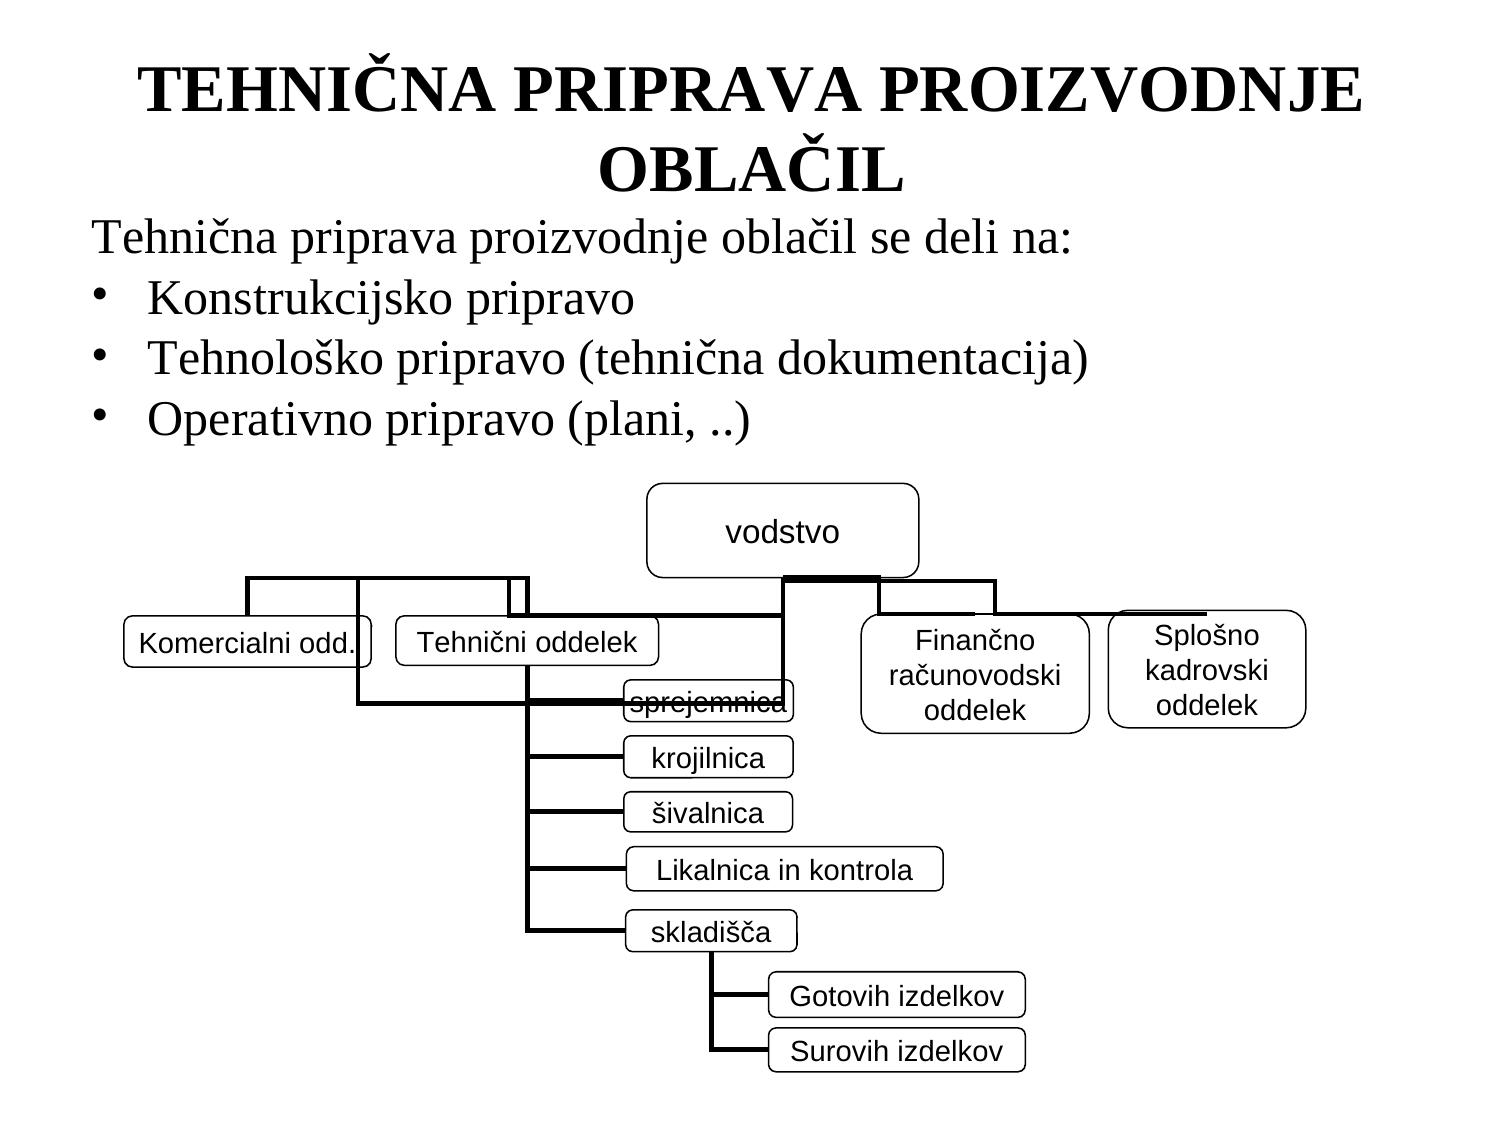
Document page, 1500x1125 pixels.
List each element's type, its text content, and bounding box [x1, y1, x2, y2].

text_box Tehnični oddelek [395, 615, 659, 666]
list Tehnična priprava proizvodnje oblačil se deli na: Konstrukcijsko pripravo Tehnološko pripravo (tehnična dokumentacija) Operativno pripravo (plani, ..) [76, 208, 1425, 453]
text_box šivalnica [623, 791, 793, 832]
text_box Komercialni odd. [123, 615, 372, 668]
text_box Likalnica in kontrola [626, 846, 944, 891]
text_box sprejemnica [623, 679, 794, 722]
text_box Splošno kadrovski oddelek [1108, 610, 1306, 728]
text_box vodstvo [646, 483, 919, 578]
text_box skladišča [625, 909, 798, 952]
title TEHNIČNA PRIPRAVA PROIZVODNJE OBLAČIL [76, 30, 1427, 219]
text_box Surovih izdelkov [768, 1027, 1026, 1072]
text_box Gotovih izdelkov [768, 971, 1026, 1018]
text_box krojilnica [623, 735, 794, 778]
text_box Finančno računovodski oddelek [861, 613, 1090, 734]
